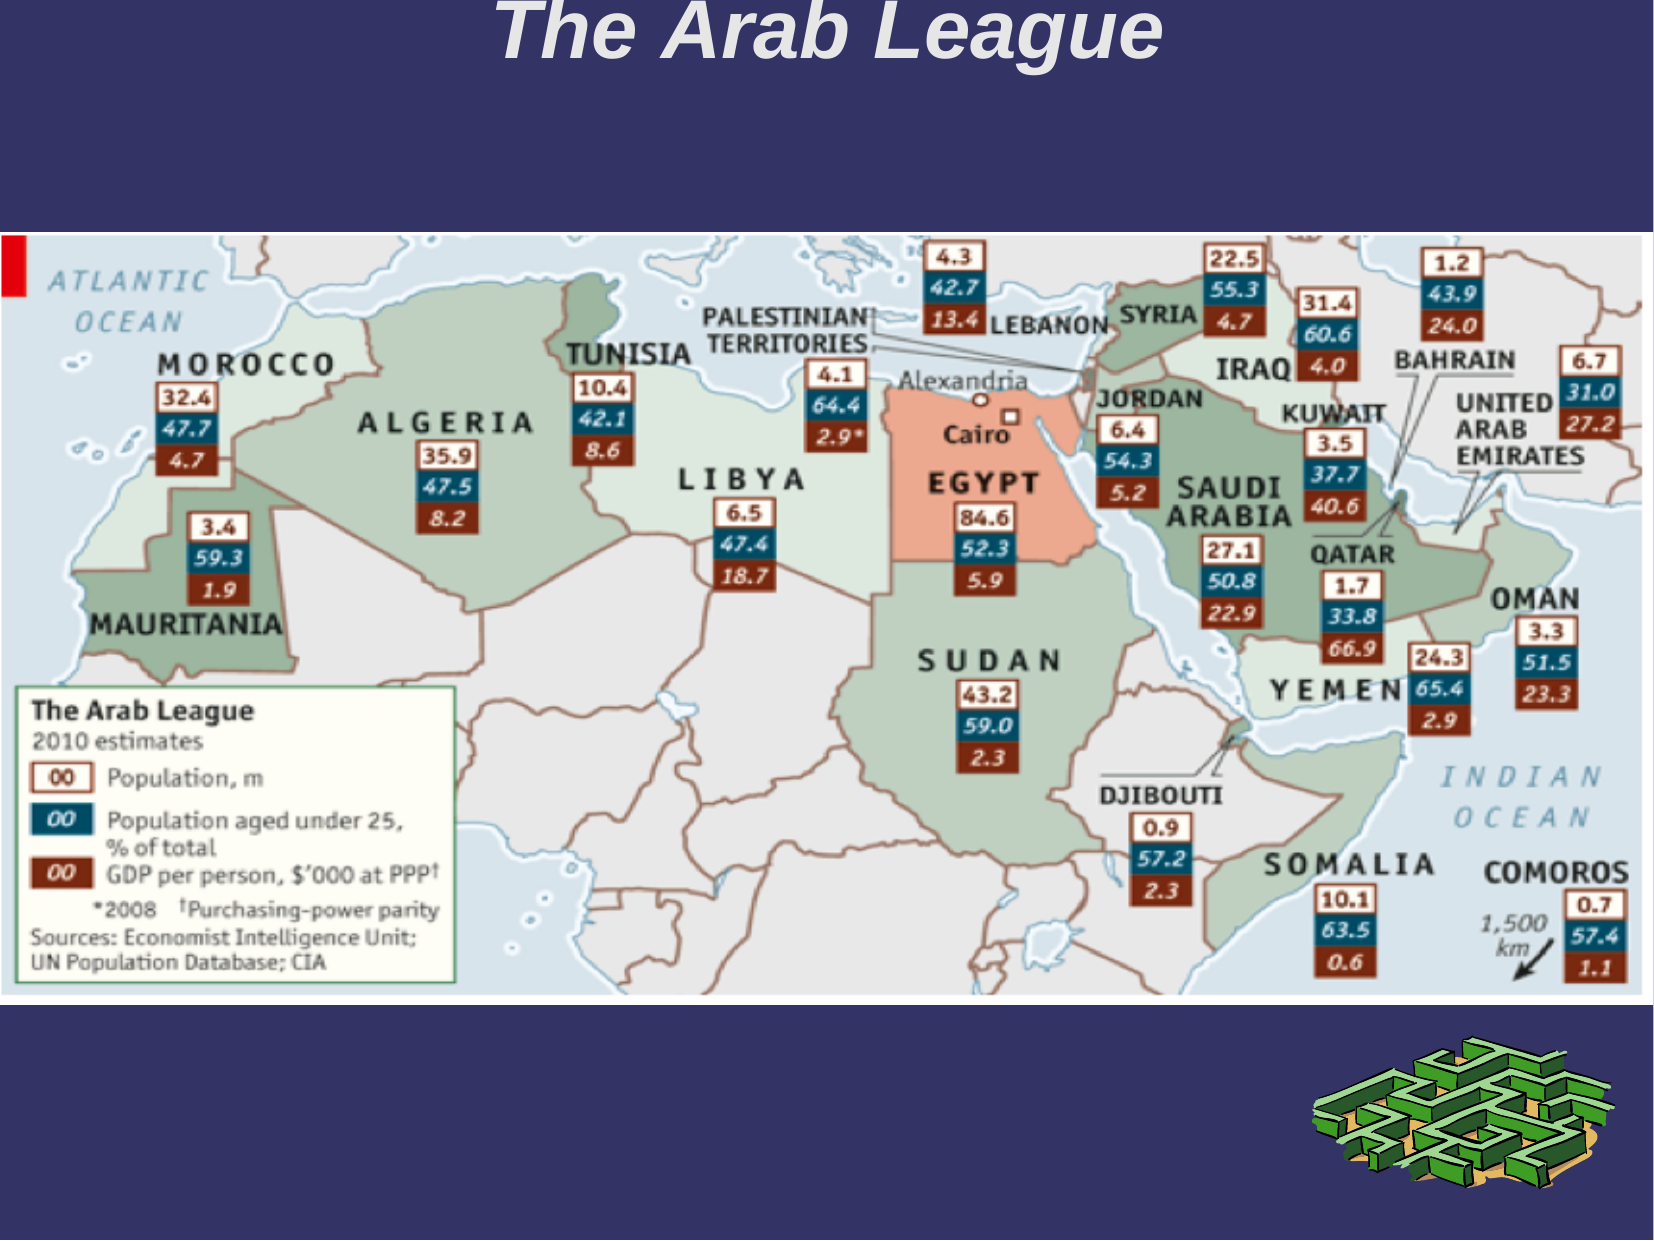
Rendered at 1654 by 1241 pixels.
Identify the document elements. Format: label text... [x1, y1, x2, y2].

title The Arab League [121, 0, 1534, 232]
picture [0, 232, 1654, 1006]
